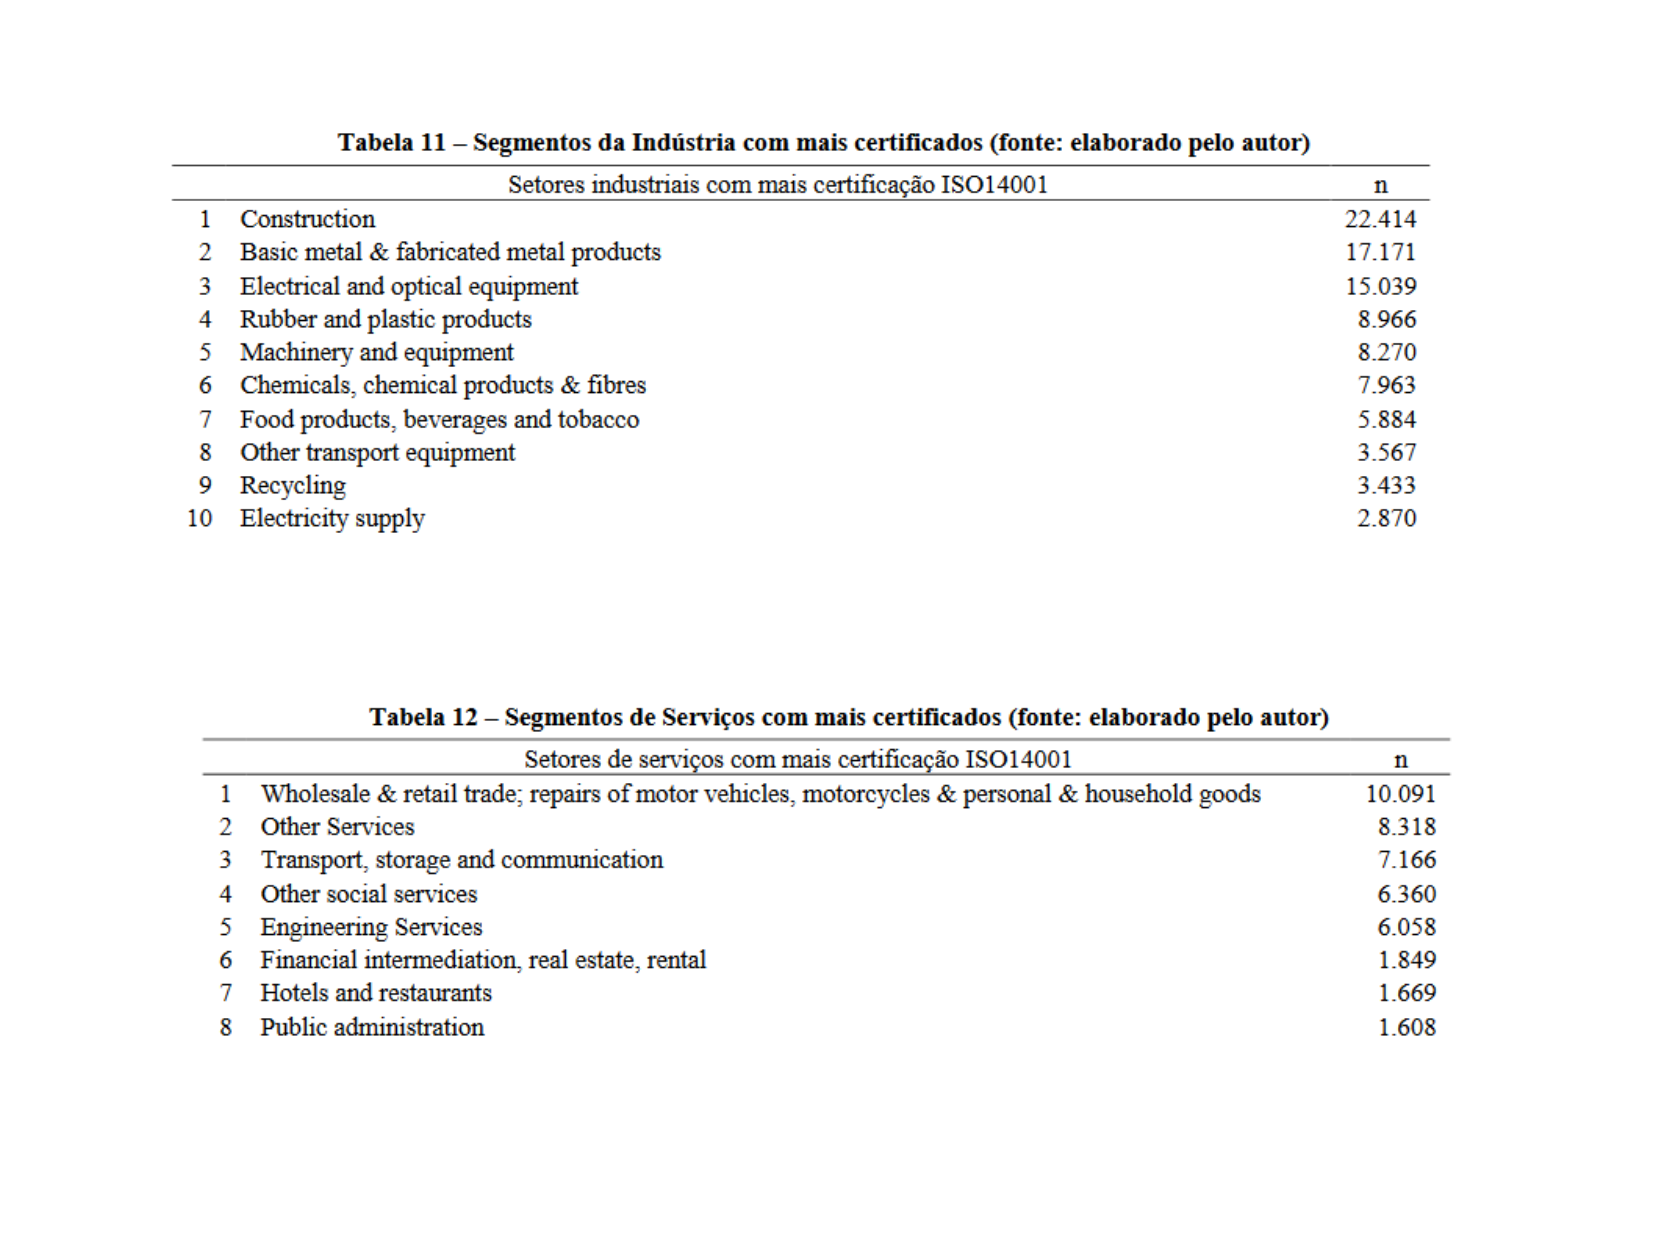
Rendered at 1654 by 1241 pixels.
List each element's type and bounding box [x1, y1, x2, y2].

picture [188, 688, 1458, 1075]
picture [158, 118, 1453, 558]
